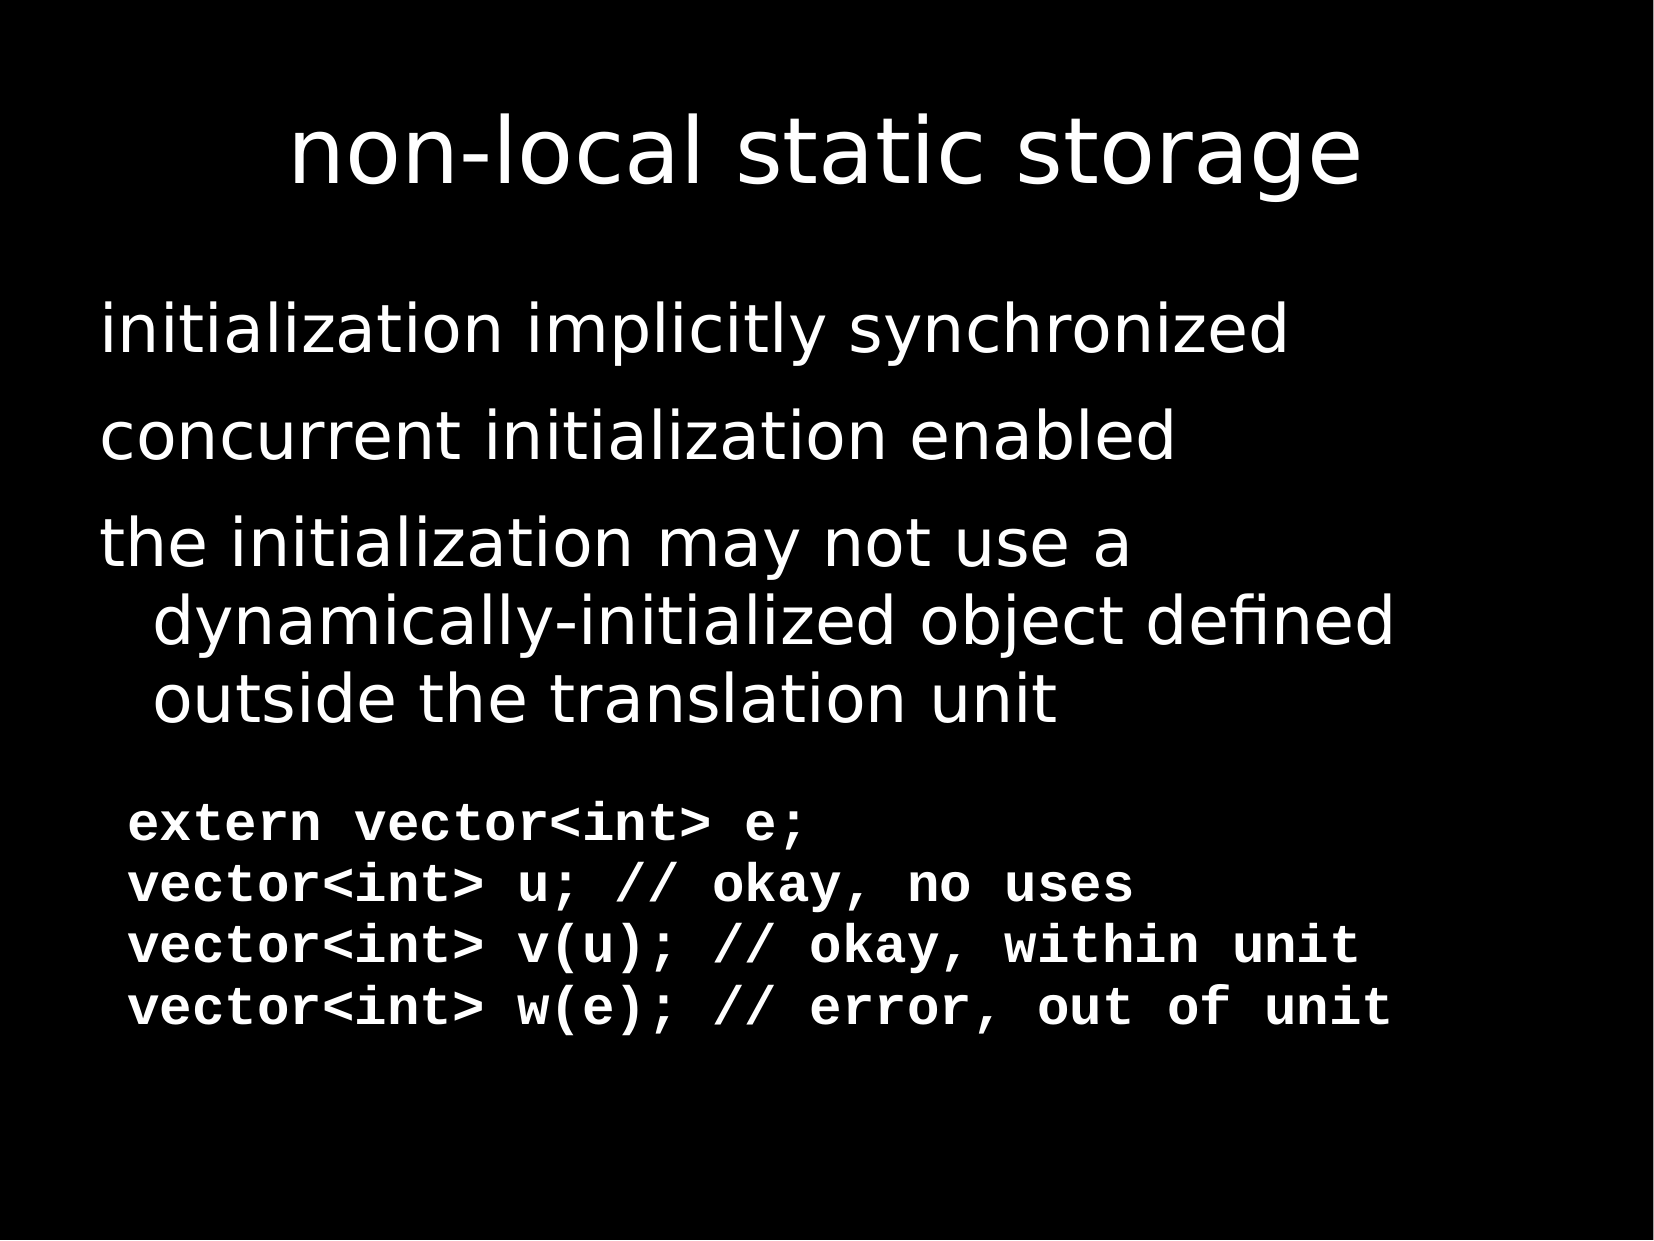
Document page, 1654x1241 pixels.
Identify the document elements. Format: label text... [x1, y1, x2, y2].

text_box extern vector<int> e; vector<int> u; // okay, no uses vector<int> v(u); // okay, within unit vector<int> w(e); // error, out of unit [112, 787, 1426, 1049]
list initialization implicitly synchronized concurrent initialization enabled the initialization may not use a dynamically-initialized object defined outside the translation unit [82, 290, 1571, 1110]
title non-local static storage [82, 99, 1571, 207]
